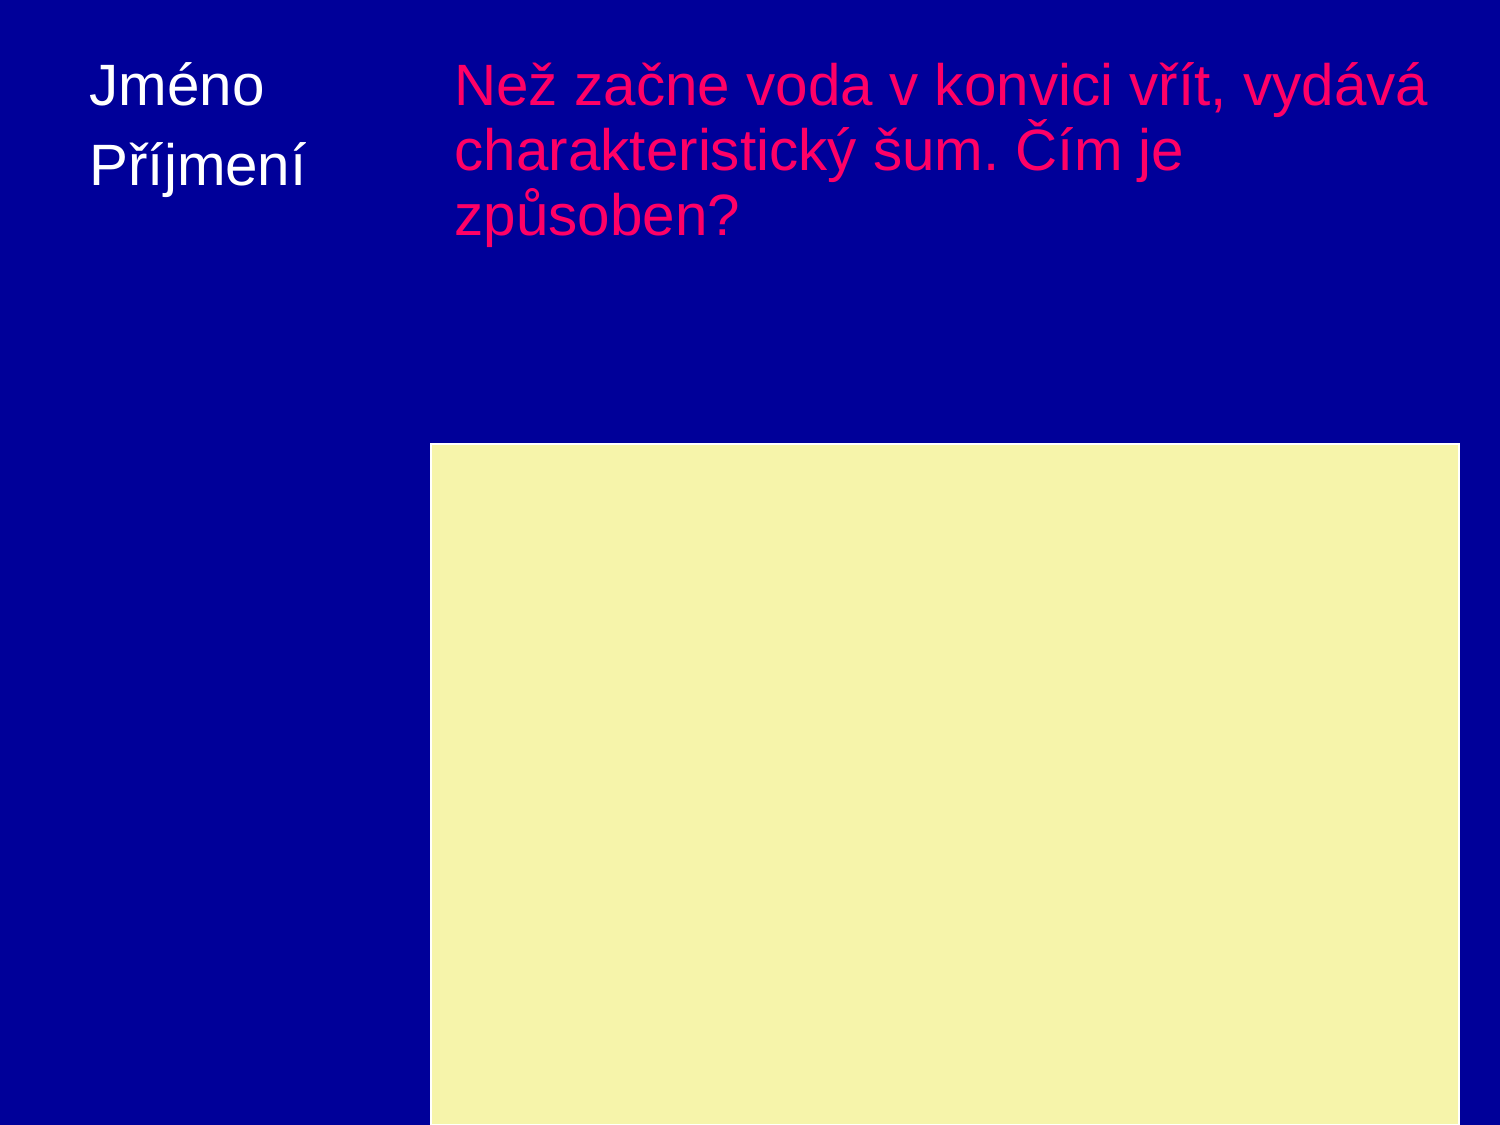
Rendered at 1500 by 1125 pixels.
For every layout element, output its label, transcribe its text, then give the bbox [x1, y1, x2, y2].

text_box Jméno Příjmení [75, 45, 440, 525]
text_box [430, 444, 1459, 1125]
text_box Než začne voda v konvici vřít, vydává charakteristický šum. Čím je způsoben? [440, 45, 1459, 444]
